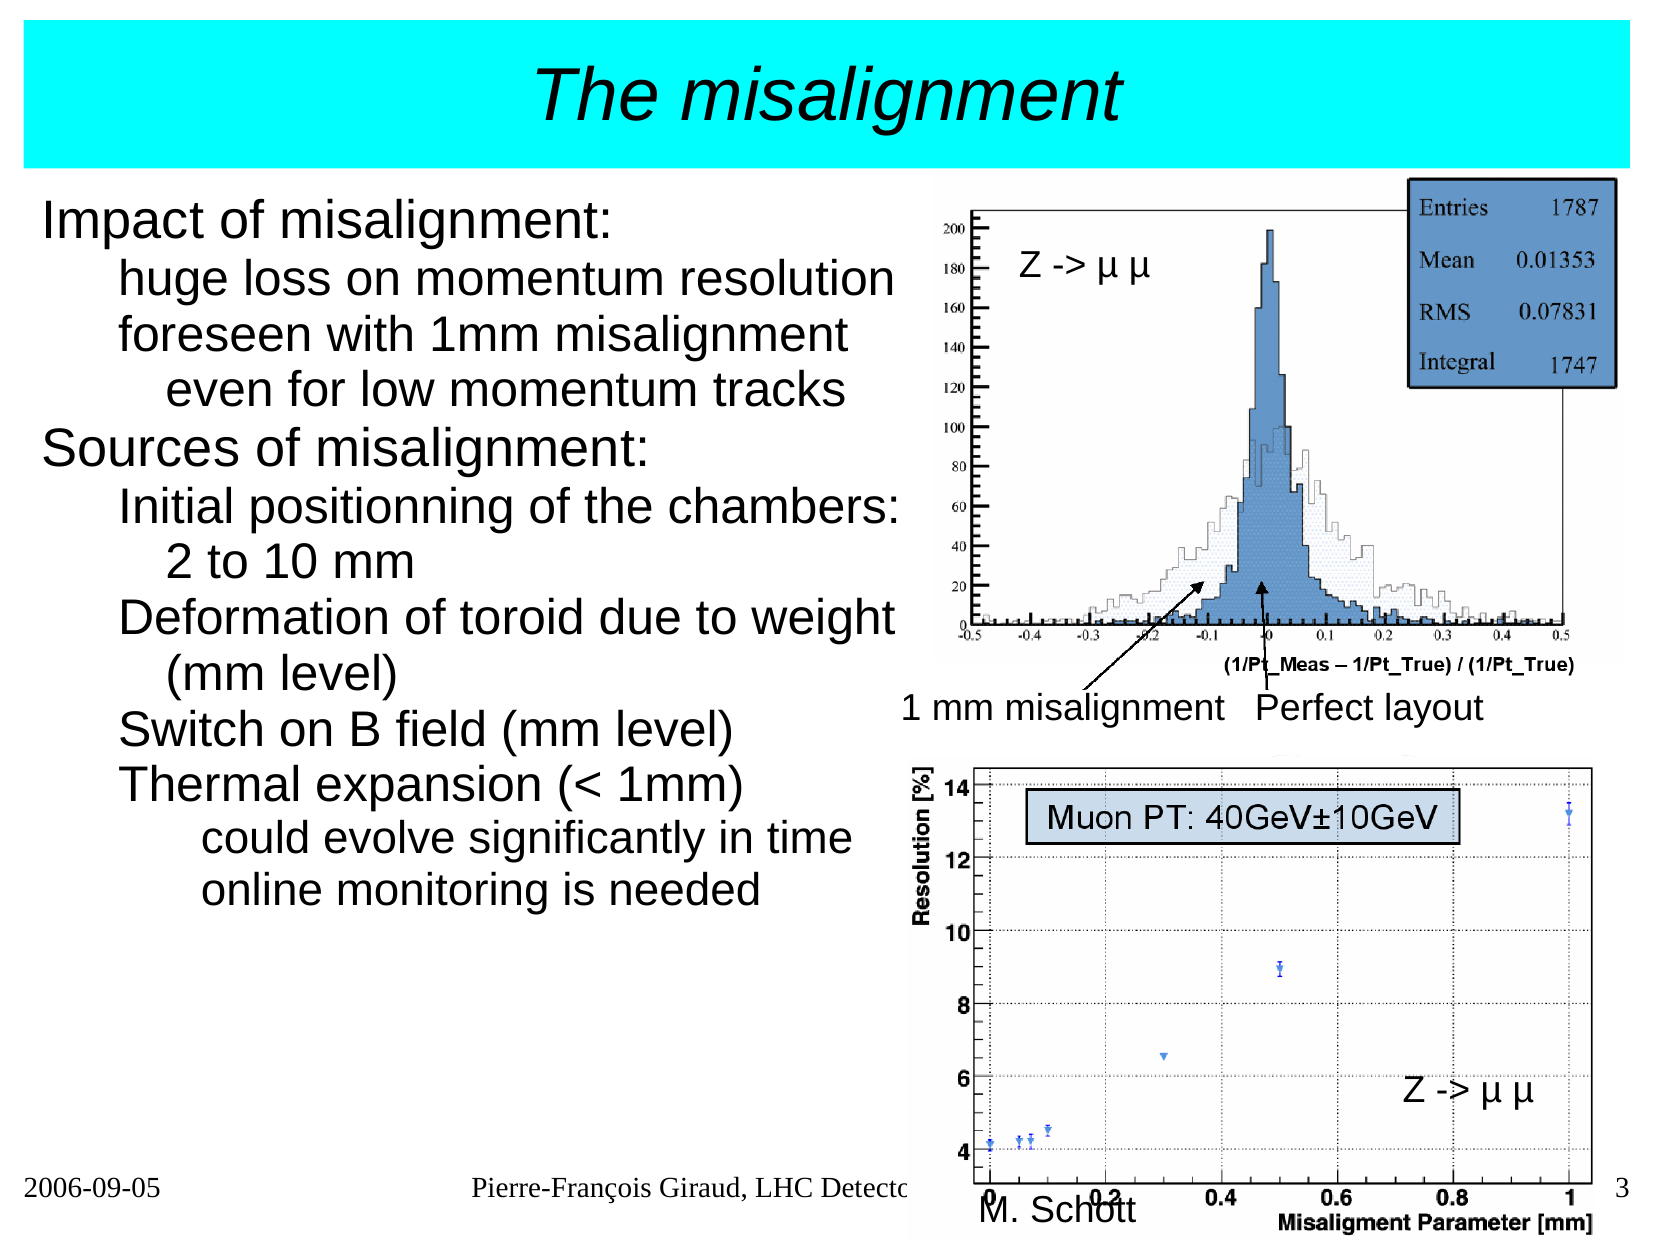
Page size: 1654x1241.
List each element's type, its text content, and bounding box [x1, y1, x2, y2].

list Impact of misalignment: huge loss on momentum resolution foreseen with 1mm misalignment even for low momentum tracks Sources of misalignment: Initial positionning of the chambers: 2 to 10 mm Deformation of toroid due to weight (mm level) Switch on B field (mm level) Thermal expansion (< 1mm) could evolve significantly in time online monitoring is needed [23, 189, 916, 1144]
text_box Perfect layout [1240, 679, 1499, 741]
picture [907, 755, 1595, 1241]
text_box Z -> µ µ [1003, 236, 1165, 298]
picture [932, 174, 1625, 690]
text_box 1 mm misalignment [885, 679, 1240, 741]
title The misalignment [23, 20, 1630, 169]
text_box Z -> µ µ [1387, 1060, 1548, 1123]
text_box M. Schott [963, 1181, 1152, 1241]
